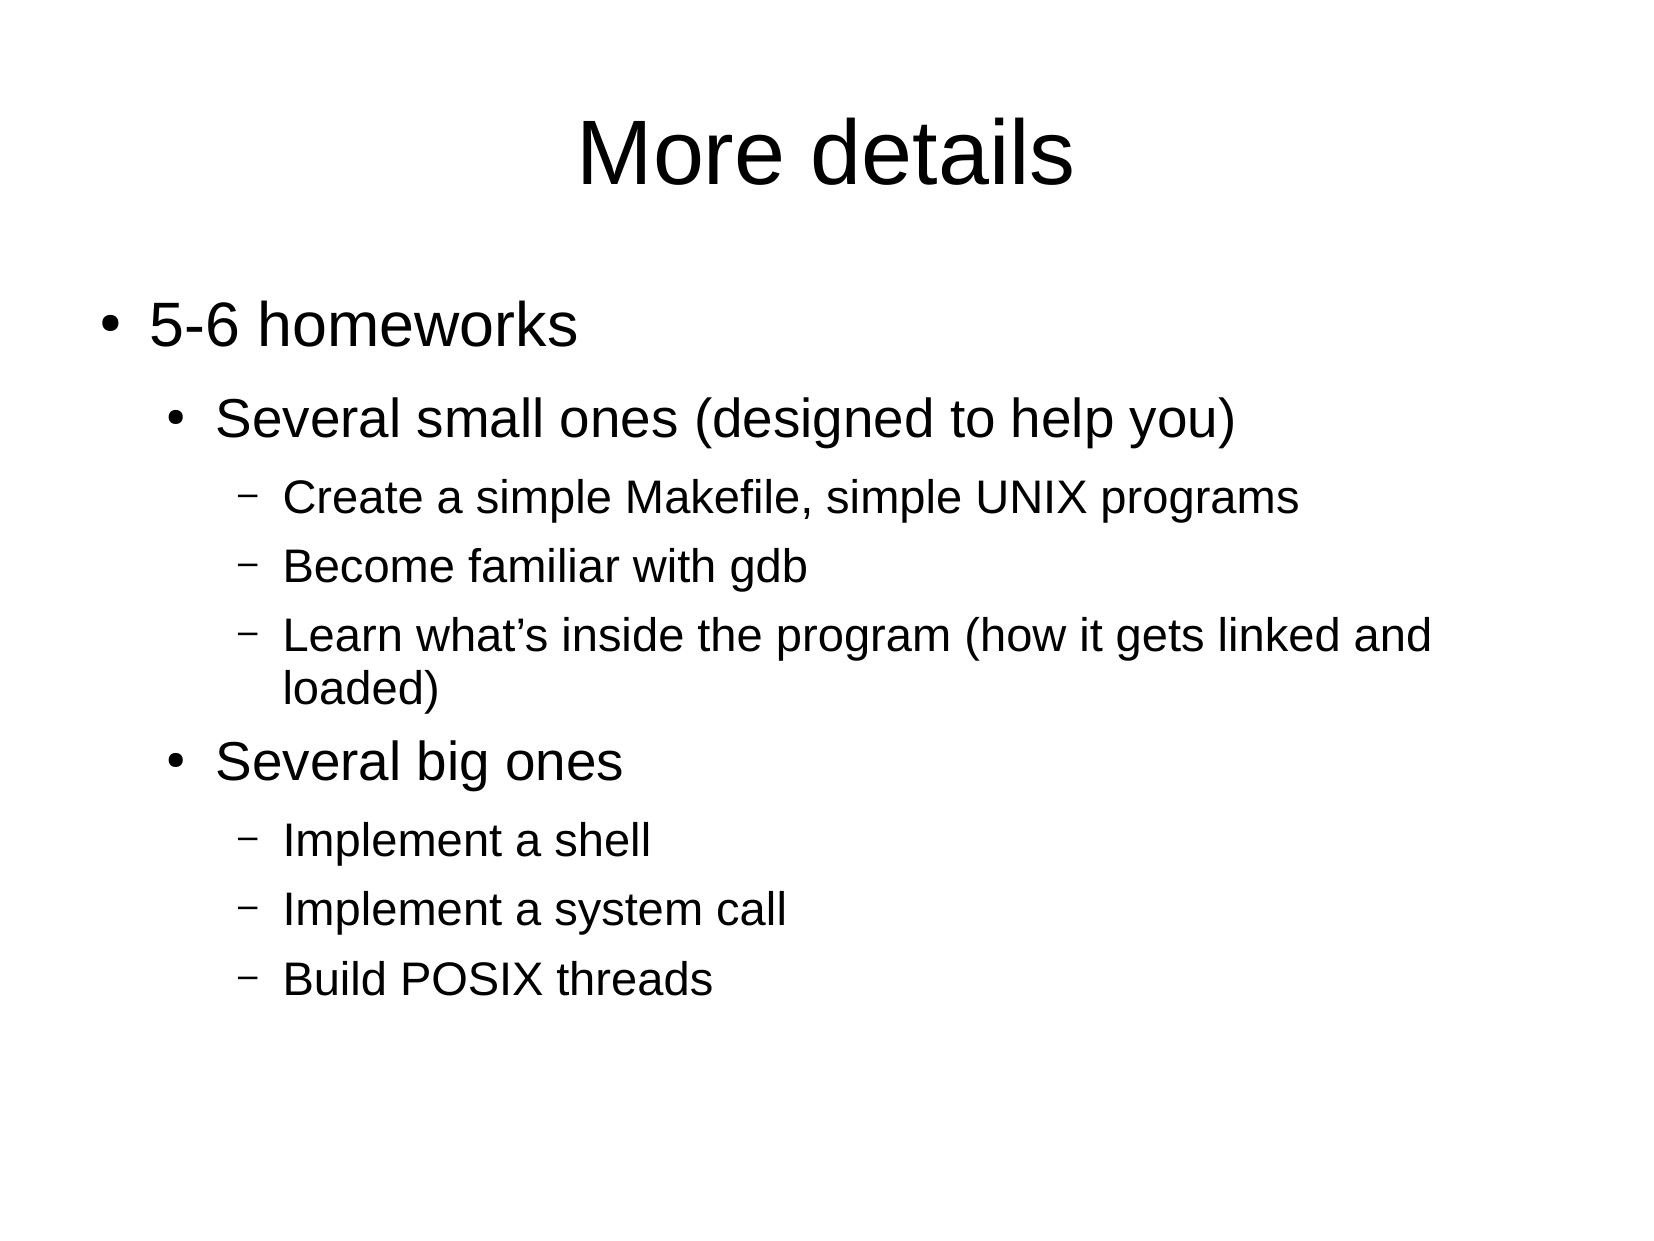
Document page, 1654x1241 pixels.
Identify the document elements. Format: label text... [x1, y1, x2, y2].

title More details [82, 49, 1571, 257]
list 5-6 homeworks Several small ones (designed to help you) Create a simple Makefile, simple UNIX programs Become familiar with gdb Learn what’s inside the program (how it gets linked and loaded) Several big ones Implement a shell Implement a system call Build POSIX threads [82, 290, 1571, 1010]
